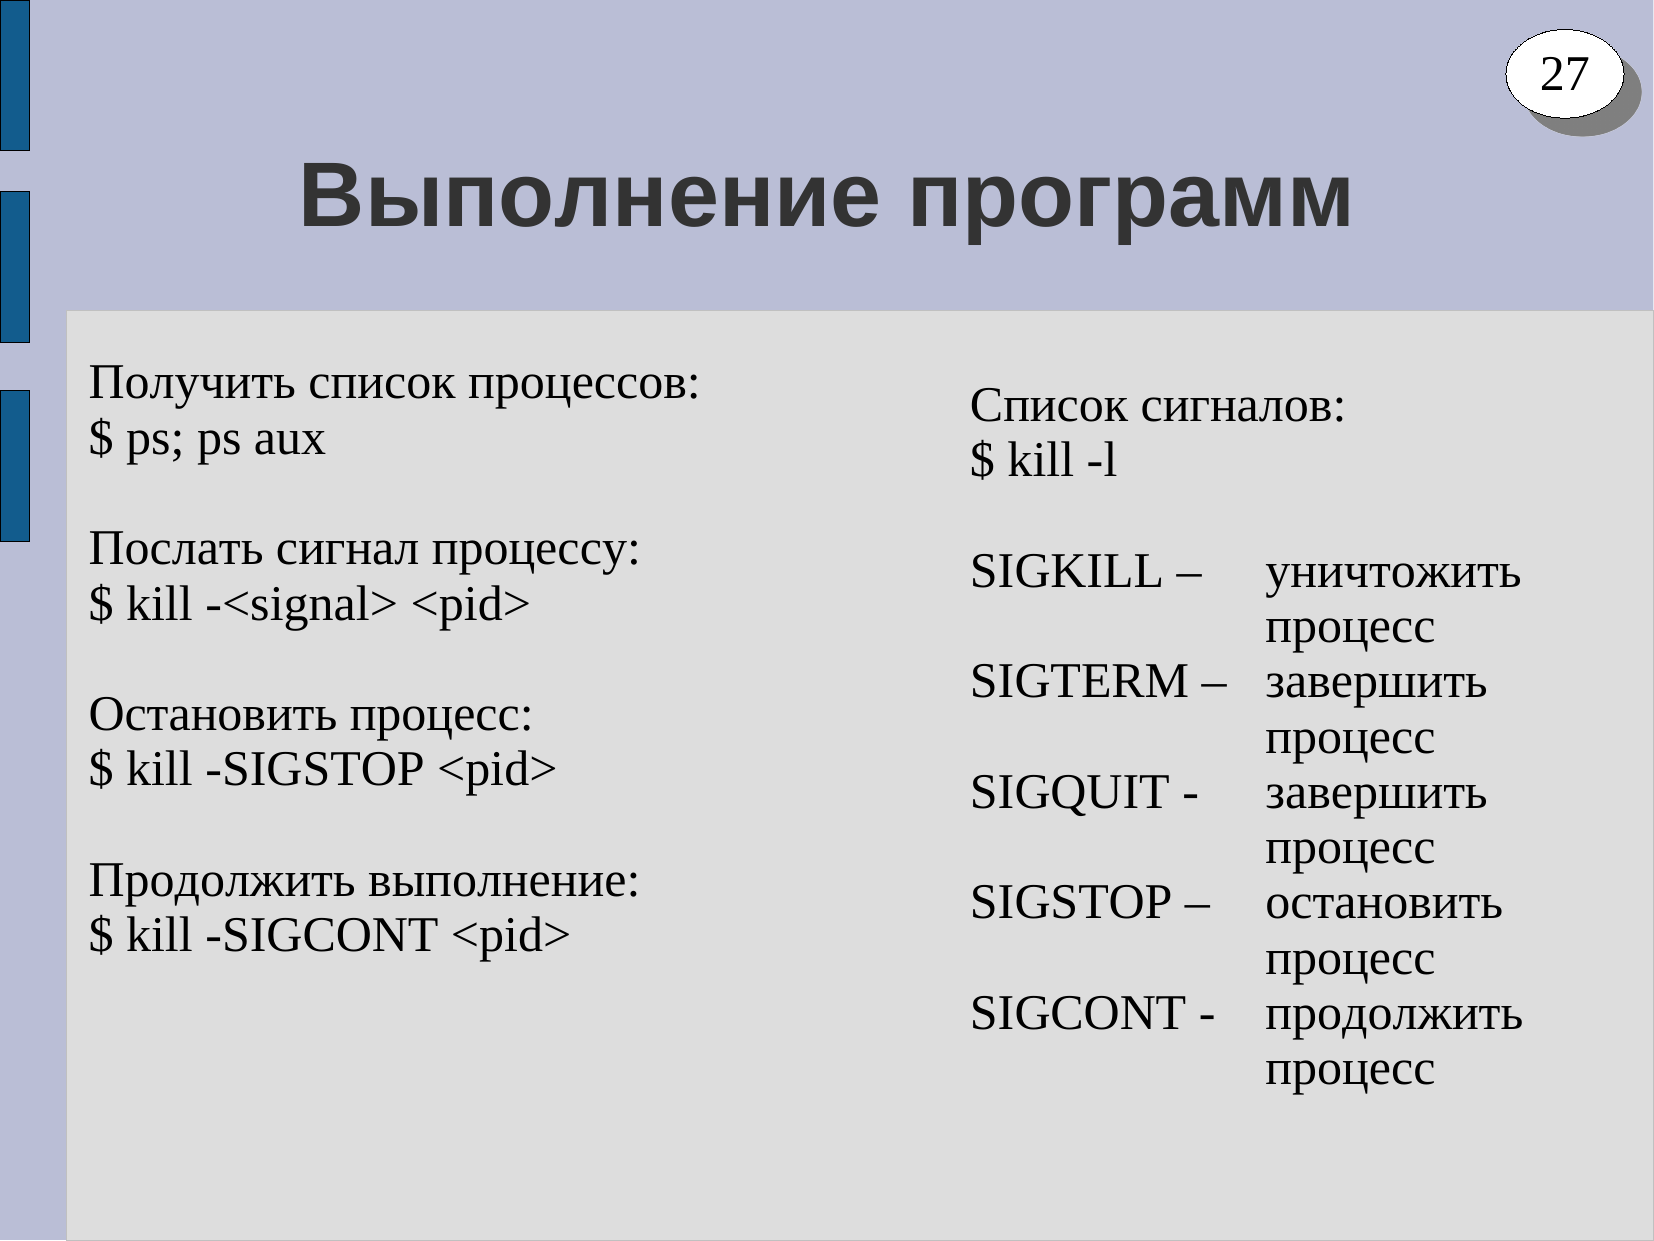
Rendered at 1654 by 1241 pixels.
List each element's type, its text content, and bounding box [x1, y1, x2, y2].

text_box Список сигналов: $ kill -l SIGKILL – уничтожить процесс SIGTERM – завершить процесс SIGQUIT - завершить процесс SIGSTOP – остановить процесс SIGCONT - продолжить процесс [970, 376, 1524, 1098]
title Выполнение программ [121, 91, 1534, 299]
text_box 27 [1505, 29, 1625, 119]
text_box Получить список процессов: $ ps; ps aux Послать сигнал процессу: $ kill -<signal> <pid> Остановить процесс: $ kill -SIGSTOP <pid> Продолжить выполнение: $ kill -SIGCONT <pid> [88, 354, 749, 969]
